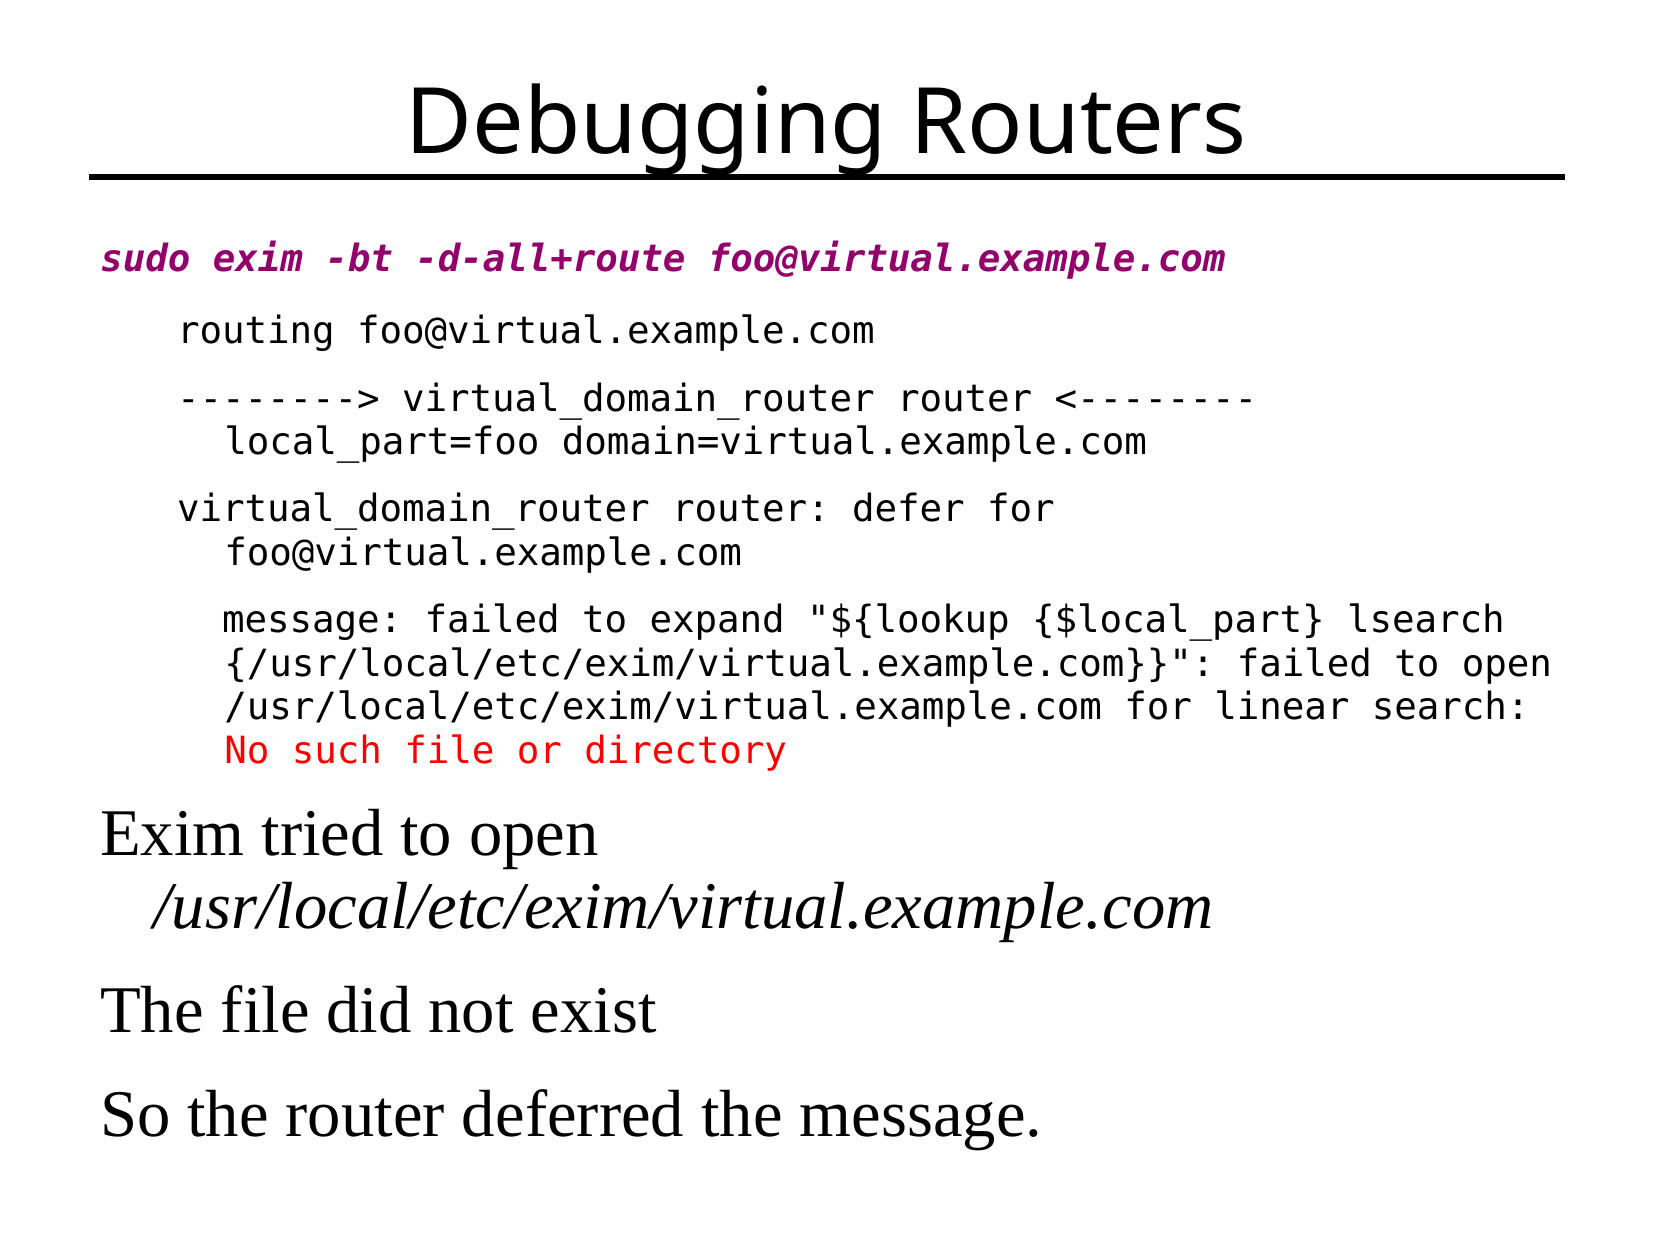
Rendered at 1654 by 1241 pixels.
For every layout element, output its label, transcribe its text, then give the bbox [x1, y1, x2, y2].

list sudo exim -bt -d-all+route foo@virtual.example.com routing foo@virtual.example.com --------> virtual_domain_router router <-------- local_part=foo domain=virtual.example.com virtual_domain_router router: defer for foo@virtual.example.com message: failed to expand "${lookup {$local_part} lsearch {/usr/local/etc/exim/virtual.example.com}}": failed to open /usr/local/etc/exim/virtual.example.com for linear search: No such file or directory Exim tried to open /usr/local/etc/exim/virtual.example.com The file did not exist So the router deferred the message. [82, 236, 1571, 1195]
title Debugging Routers [82, 29, 1571, 207]
